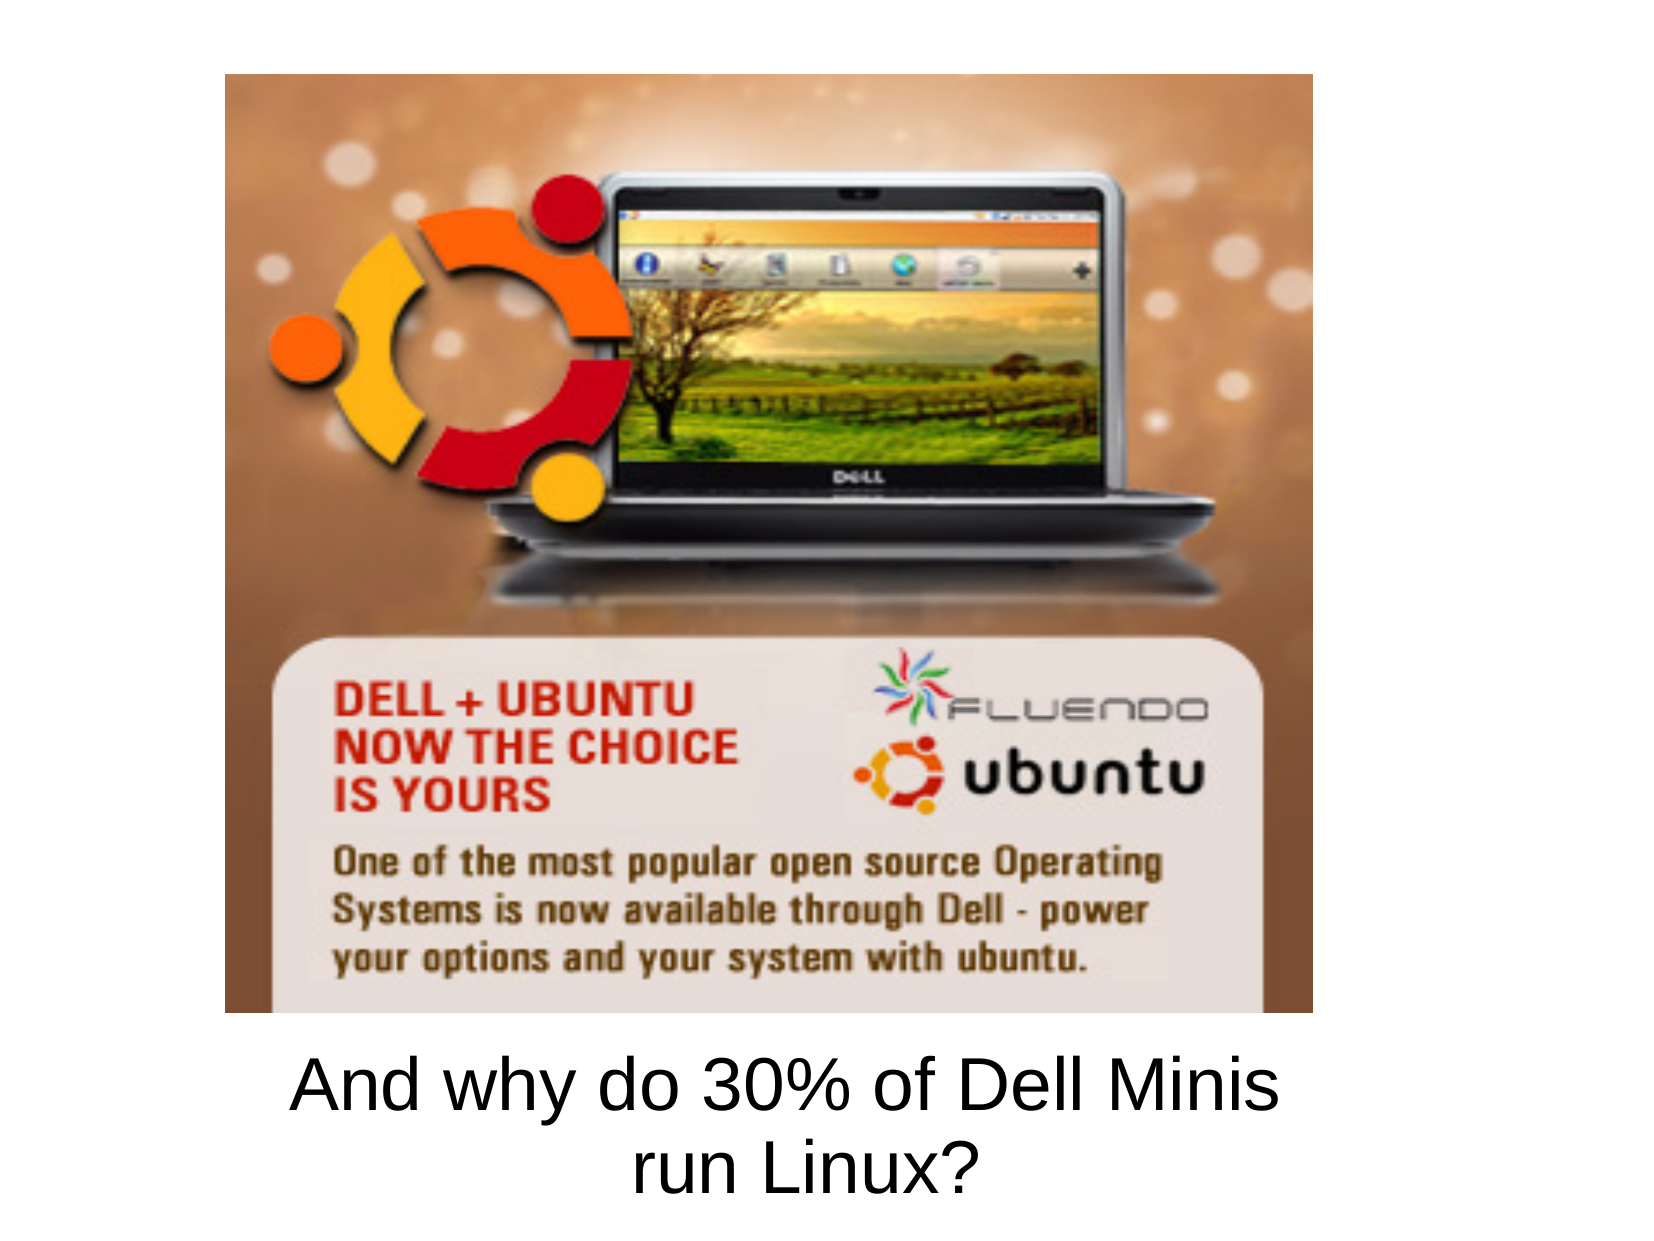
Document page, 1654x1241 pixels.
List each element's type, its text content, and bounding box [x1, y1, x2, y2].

picture [225, 74, 1313, 1013]
text_box And why do 30% of Dell Minis run Linux? [149, 1035, 1463, 1219]
